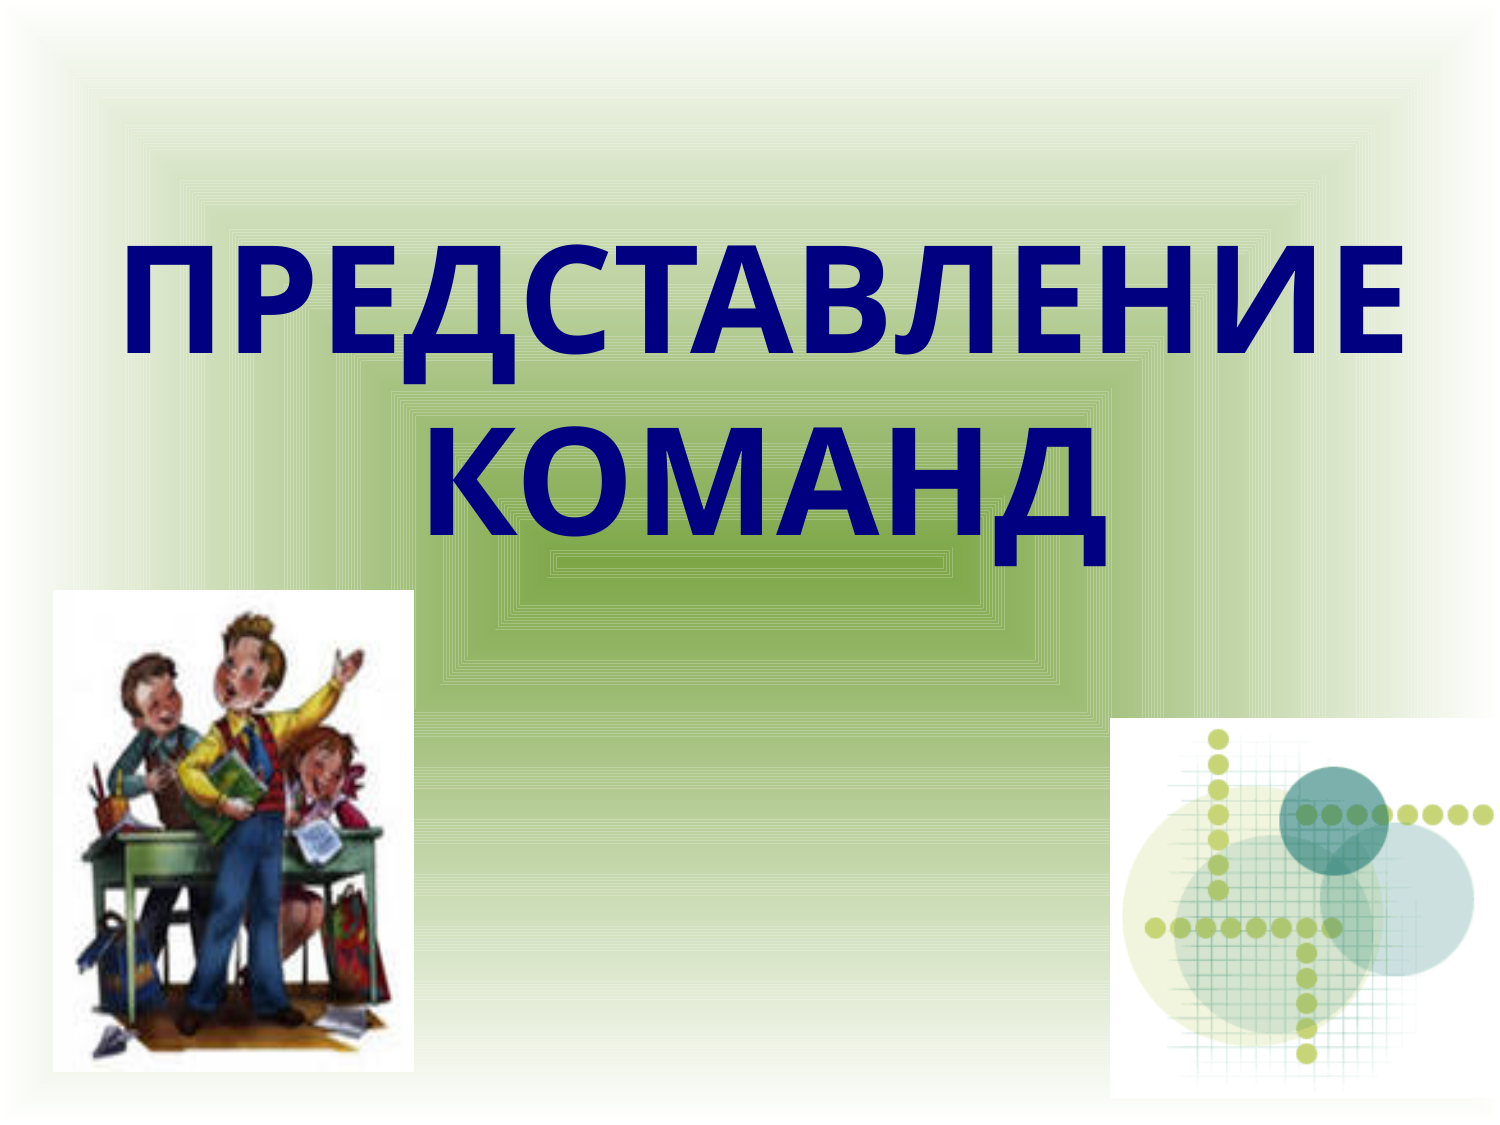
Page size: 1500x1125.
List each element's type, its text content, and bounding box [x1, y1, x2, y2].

picture [53, 590, 414, 1072]
text_box ПРЕДСТАВЛЕНИЕ КОМАНД [26, 59, 1500, 709]
